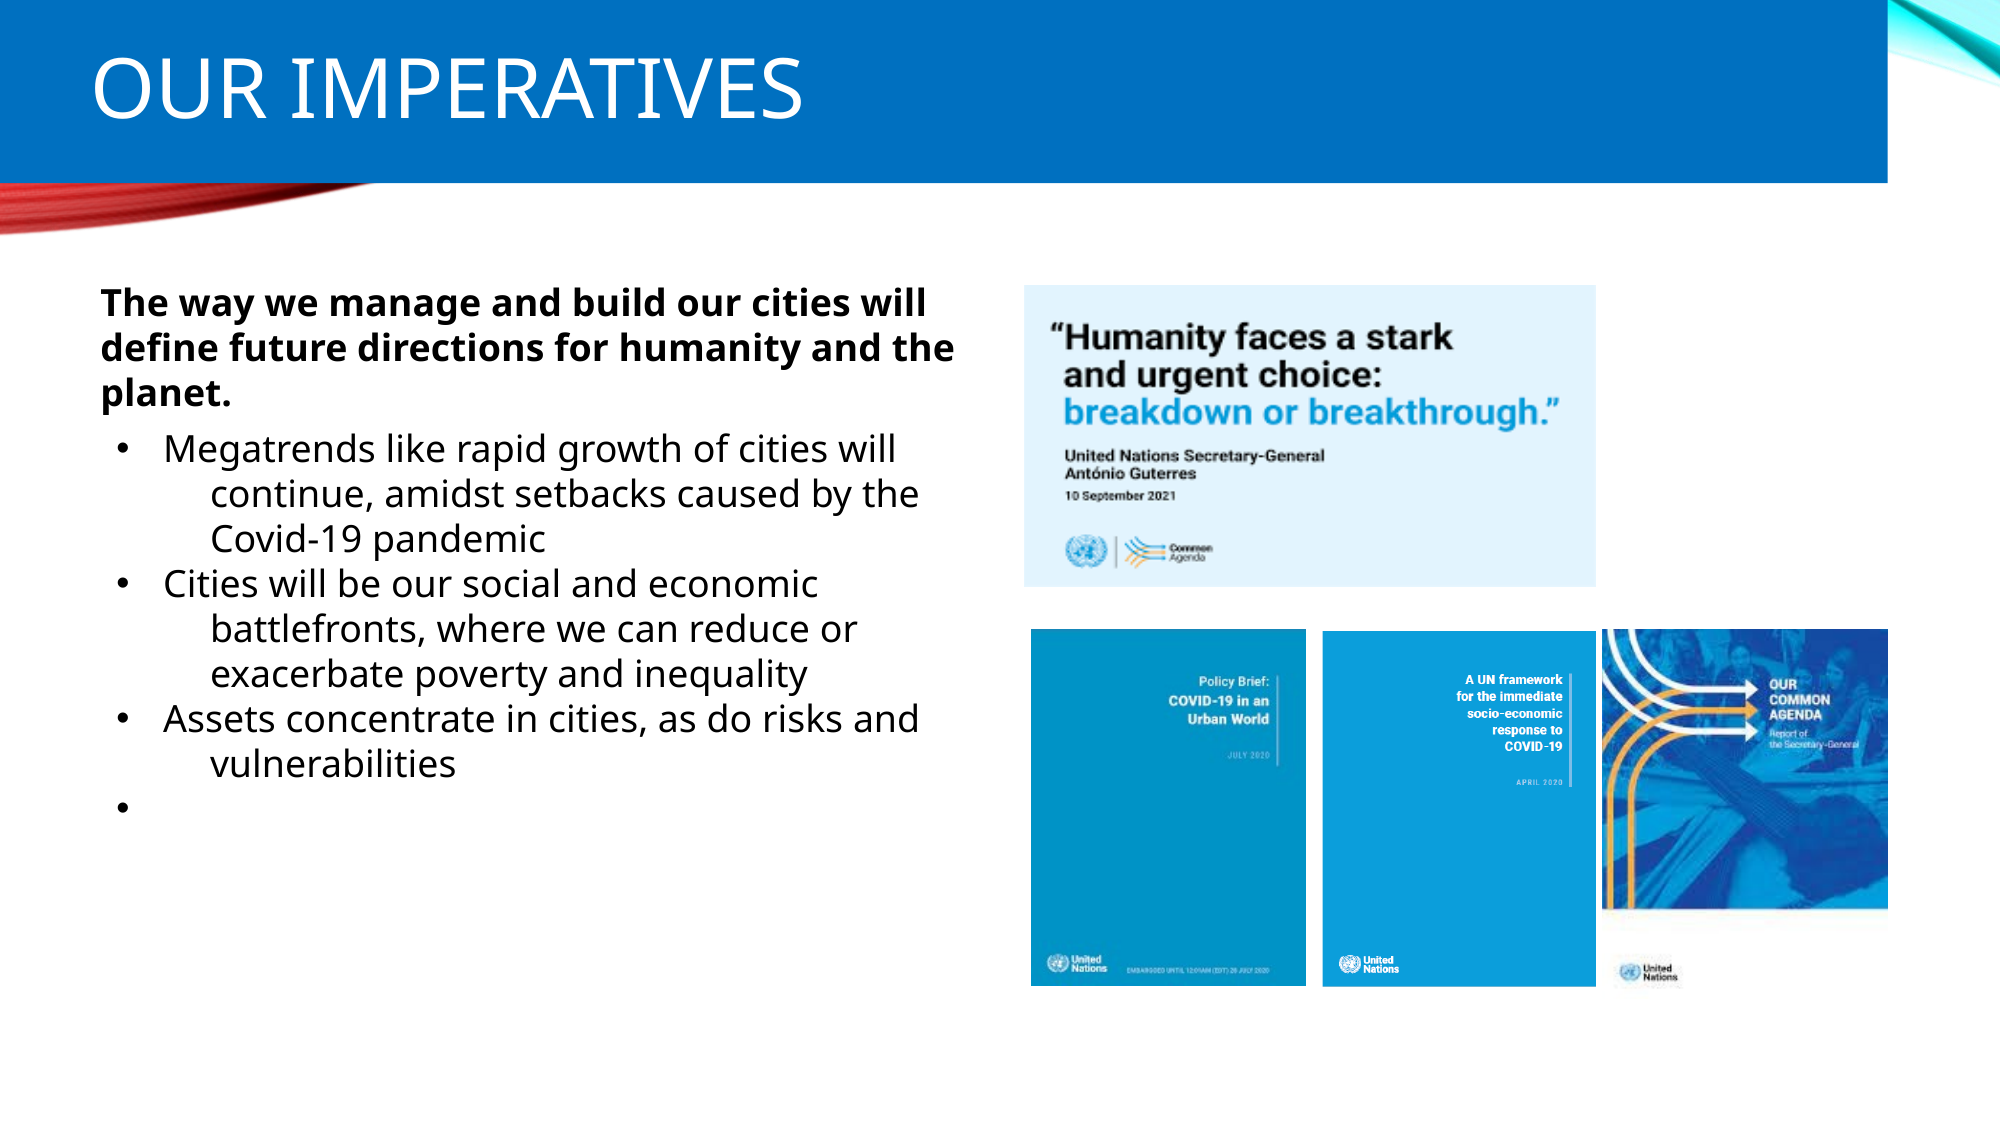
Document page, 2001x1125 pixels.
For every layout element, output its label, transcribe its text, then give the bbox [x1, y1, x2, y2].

picture [1484, 676, 1494, 683]
picture [1237, 695, 1248, 707]
picture [1505, 694, 1517, 700]
picture [1520, 742, 1537, 750]
picture [1525, 678, 1542, 683]
picture [1364, 966, 1375, 972]
picture [1383, 957, 1393, 963]
text_box Megatrends like rapid growth of cities will continue, amidst setbacks caused by the Covid-19 pandemic Cities will be our social and economic battlefronts, where we can reduce or exacerbate poverty and inequality Assets concentrate in cities, as do risks and vulnerabilities [101, 417, 1003, 842]
picture [1340, 956, 1360, 972]
picture [1602, 629, 1888, 999]
picture [1253, 698, 1269, 707]
picture [1218, 695, 1233, 706]
picture [1047, 954, 1108, 972]
picture [1369, 957, 1380, 963]
picture [1232, 713, 1270, 725]
picture [1498, 728, 1516, 736]
picture [1387, 967, 1398, 972]
picture [1535, 692, 1562, 700]
picture [1198, 677, 1234, 689]
picture [1187, 713, 1226, 725]
picture [1487, 694, 1495, 700]
picture [1238, 677, 1268, 687]
picture [1520, 694, 1535, 700]
picture [1524, 728, 1532, 734]
text_box The way we manage and build our cities will define future directions for humanity and the planet. [85, 271, 1000, 423]
picture [1127, 968, 1184, 973]
title OUR IMPERATIVES [0, 0, 1888, 184]
picture [1169, 695, 1217, 707]
picture [1252, 752, 1269, 758]
picture [1535, 728, 1546, 734]
picture [1187, 968, 1269, 974]
picture [1708, 629, 1713, 643]
picture [1024, 285, 1596, 587]
picture [1524, 712, 1532, 717]
